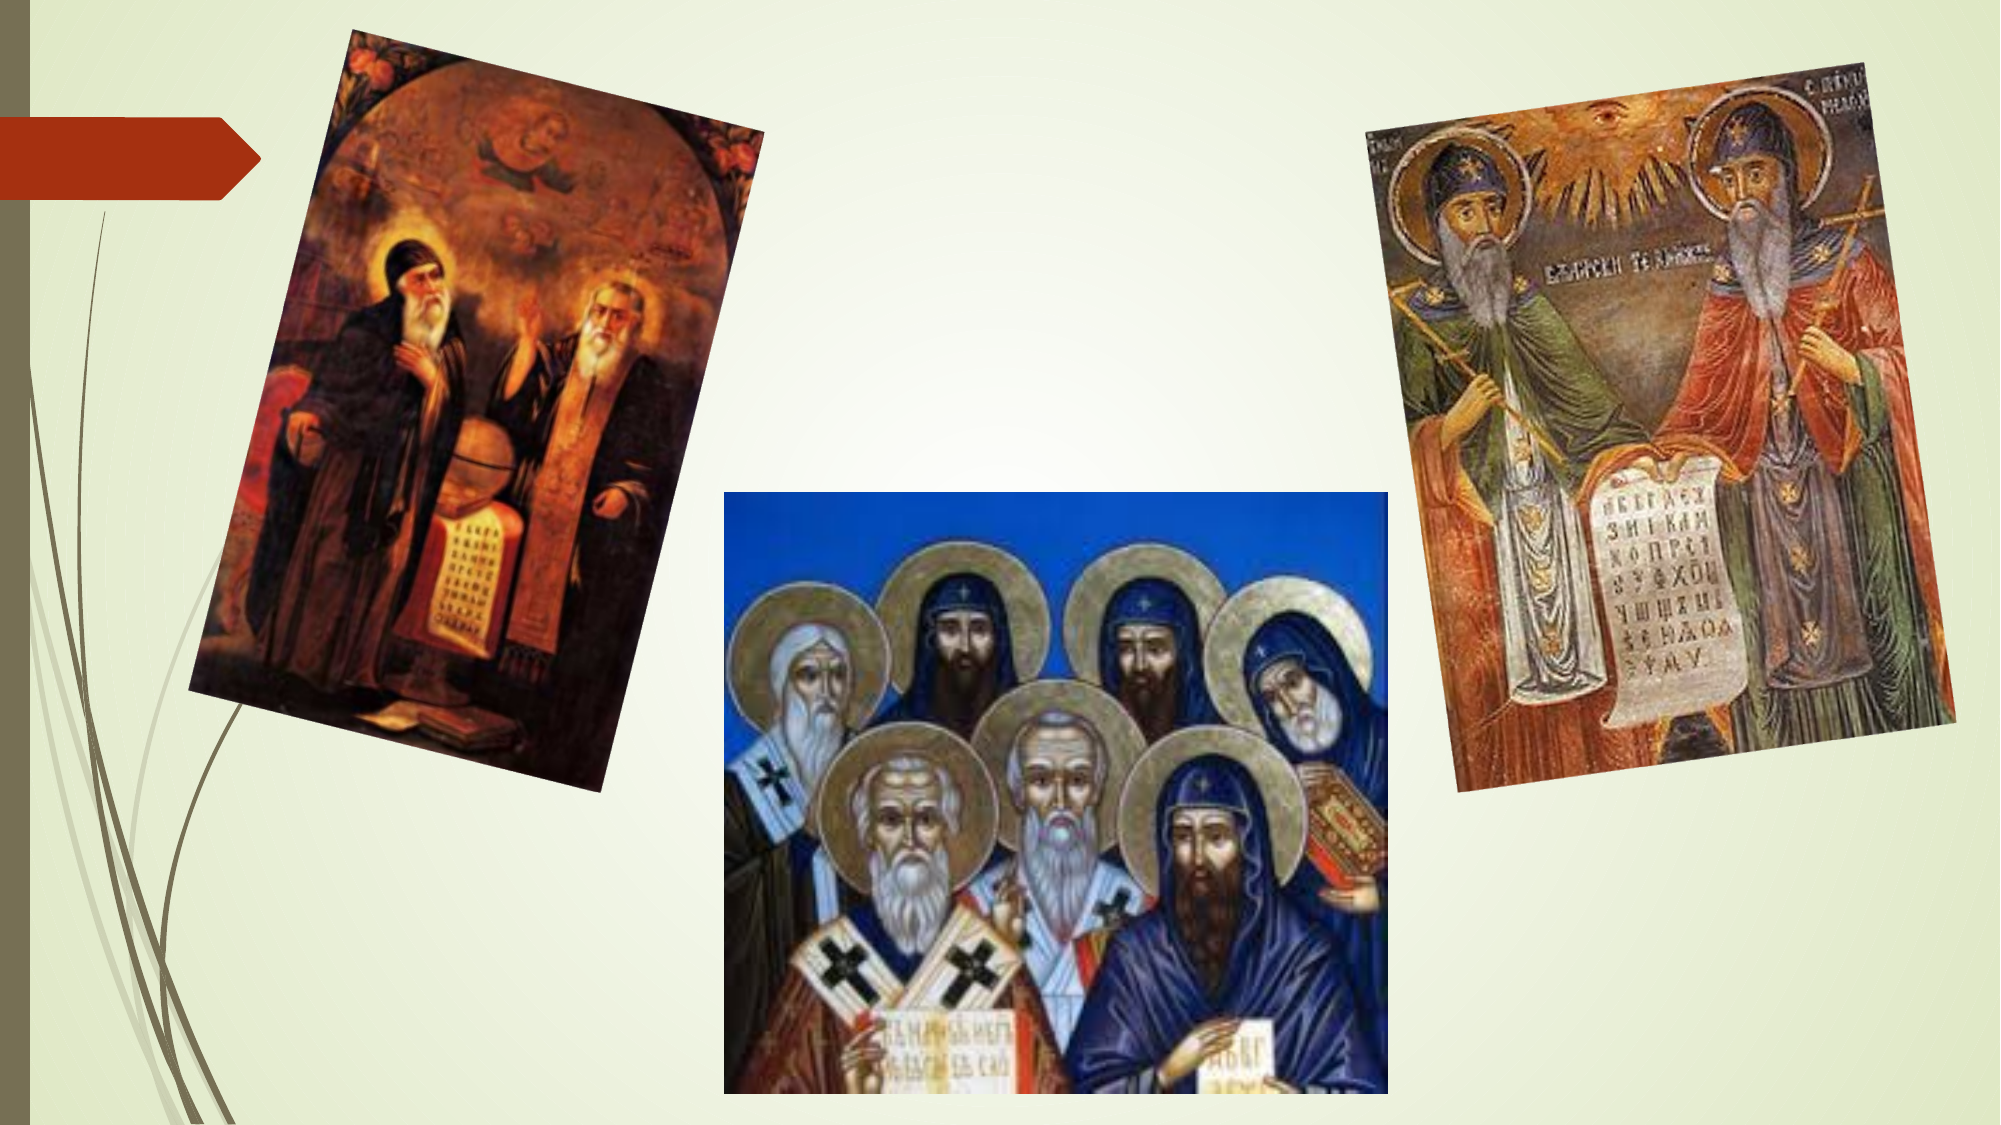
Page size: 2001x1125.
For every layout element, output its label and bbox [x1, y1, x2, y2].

picture [1364, 61, 1957, 793]
picture [724, 492, 1388, 1094]
picture [187, 28, 765, 793]
